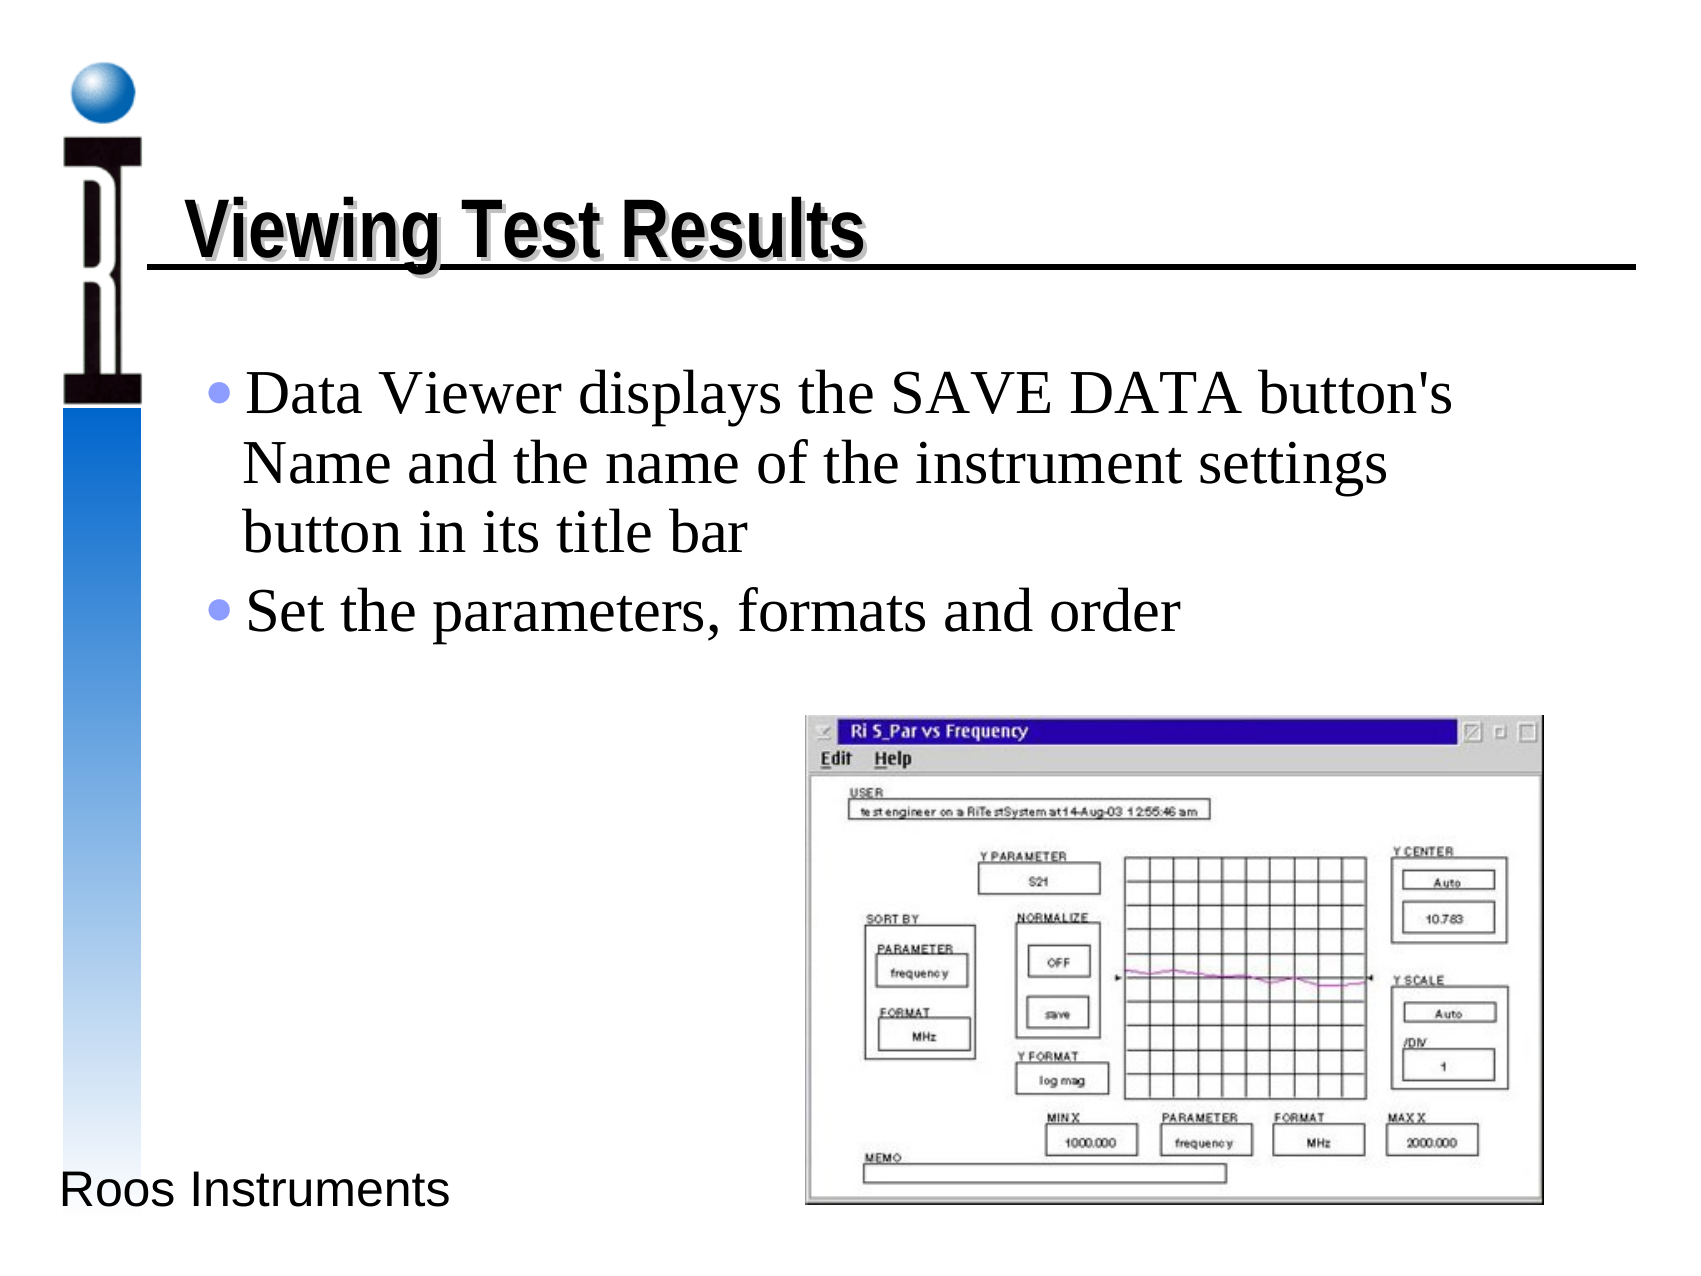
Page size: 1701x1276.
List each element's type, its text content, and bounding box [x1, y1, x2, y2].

picture [805, 718, 1544, 1205]
text_box Viewing Test Results [184, 92, 1539, 272]
picture [59, 58, 147, 411]
text_box Data Viewer displays the SAVE DATA button's Name and the name of the instrument settings button in its title bar Set the parameters, formats and order [192, 358, 1550, 718]
